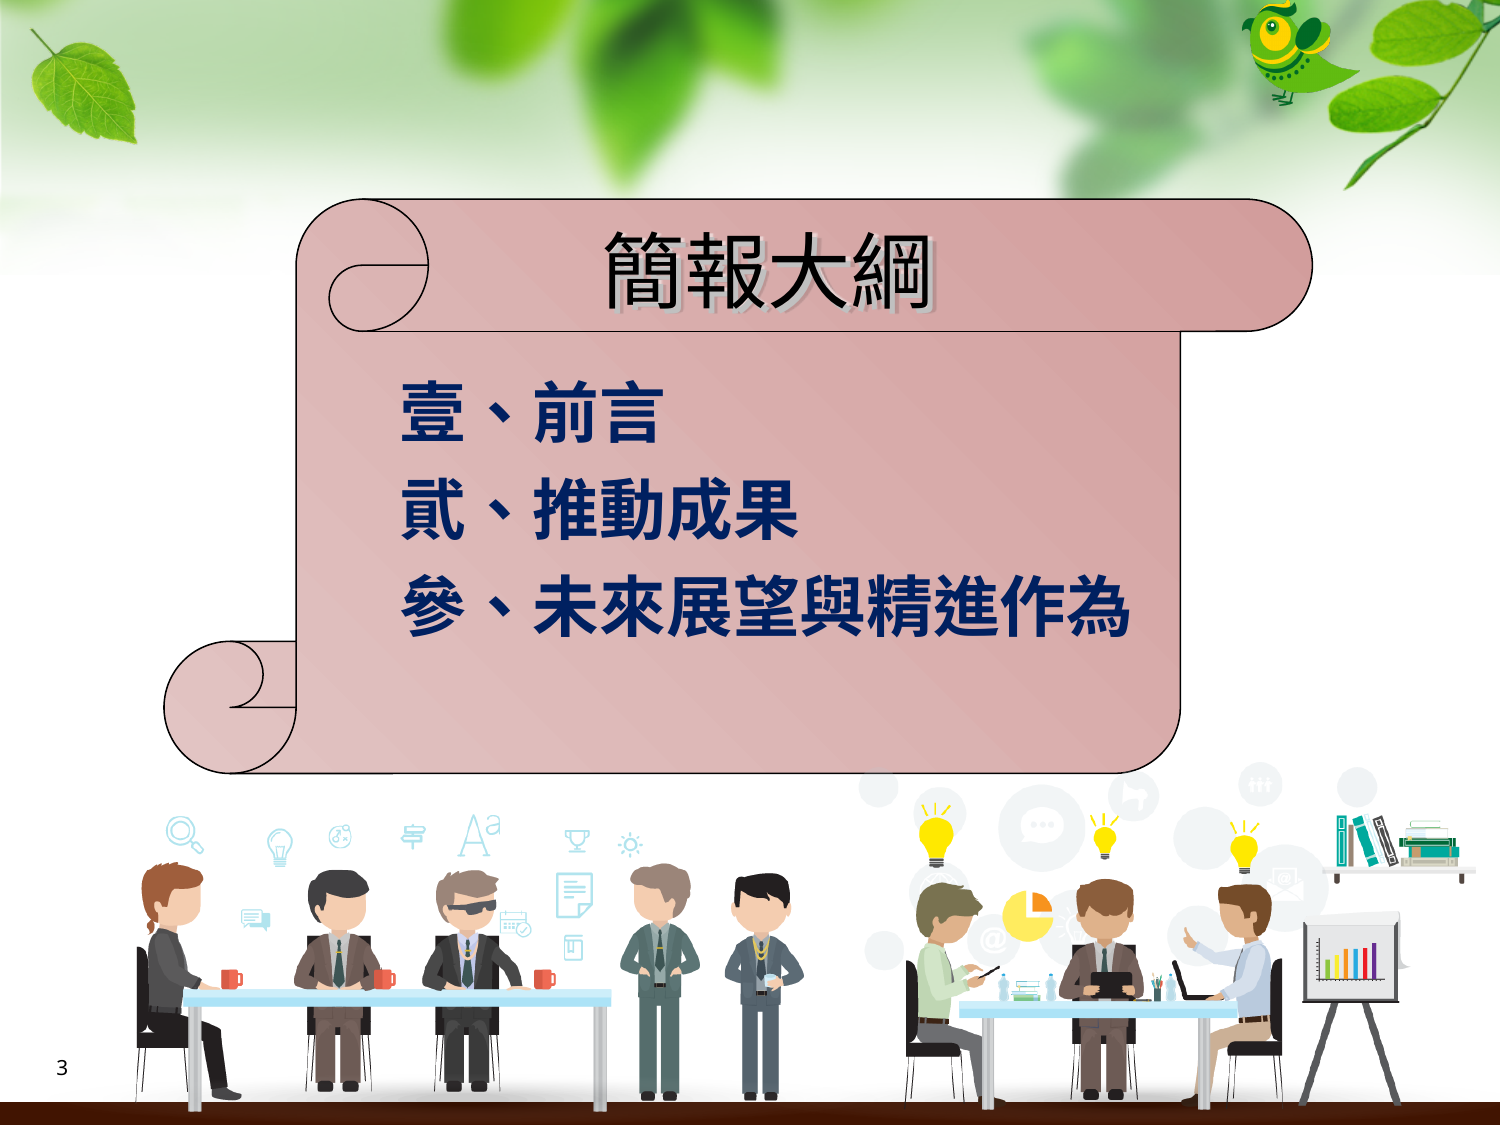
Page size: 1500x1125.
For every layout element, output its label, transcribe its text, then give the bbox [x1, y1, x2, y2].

list 壹、前言 貮、推動成果 參、未來展望與精進作為 [328, 363, 1161, 727]
text_box [163, 199, 1313, 763]
picture [29, 681, 1500, 1125]
title 簡報大綱 [445, 199, 1090, 340]
